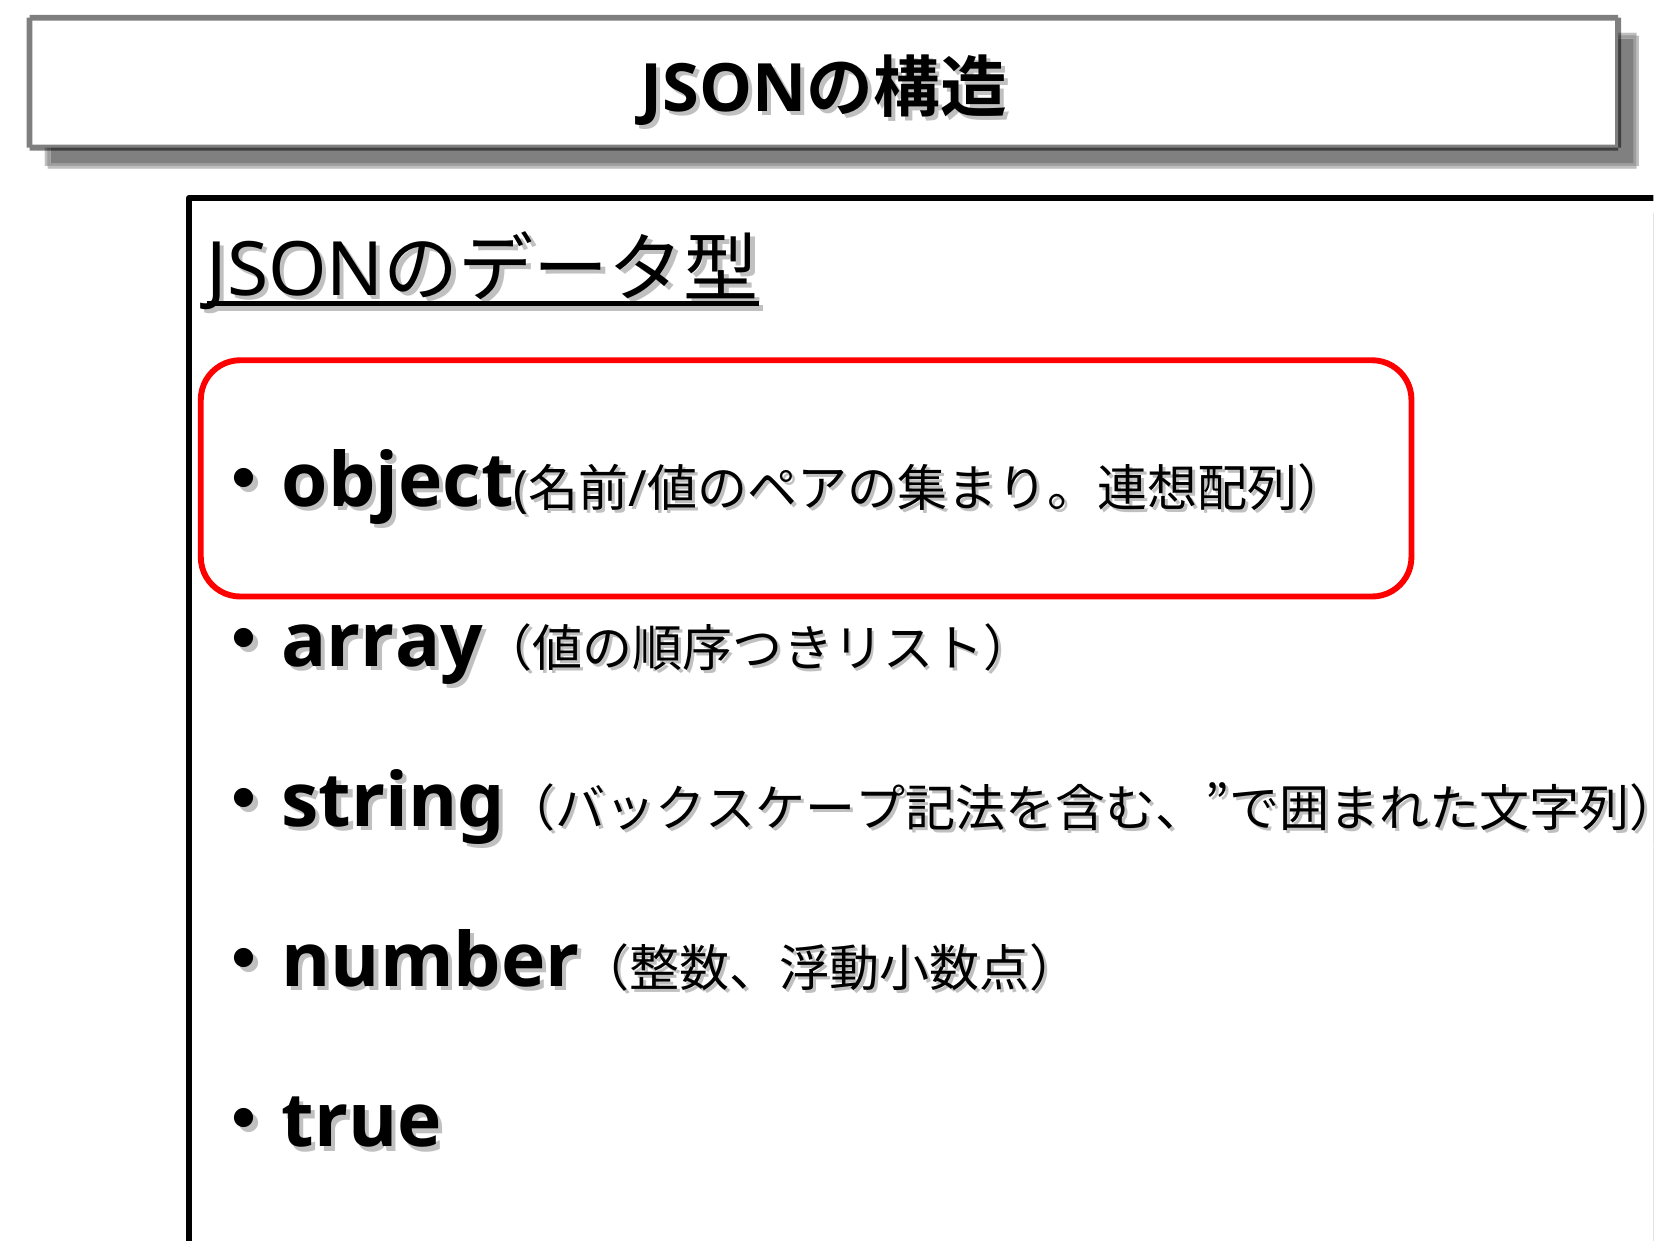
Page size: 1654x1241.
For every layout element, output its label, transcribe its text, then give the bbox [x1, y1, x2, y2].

text_box JSONの構造 [29, 17, 1619, 148]
text_box JSONのデータ型 ・object(名前/値のペアの集まり。連想配列） ・array（値の順序つきリスト） ・string（バックスケープ記法を含む、”で囲まれた文字列） ・number（整数、浮動小数点） ・true ・false ・null [188, 198, 1426, 1188]
